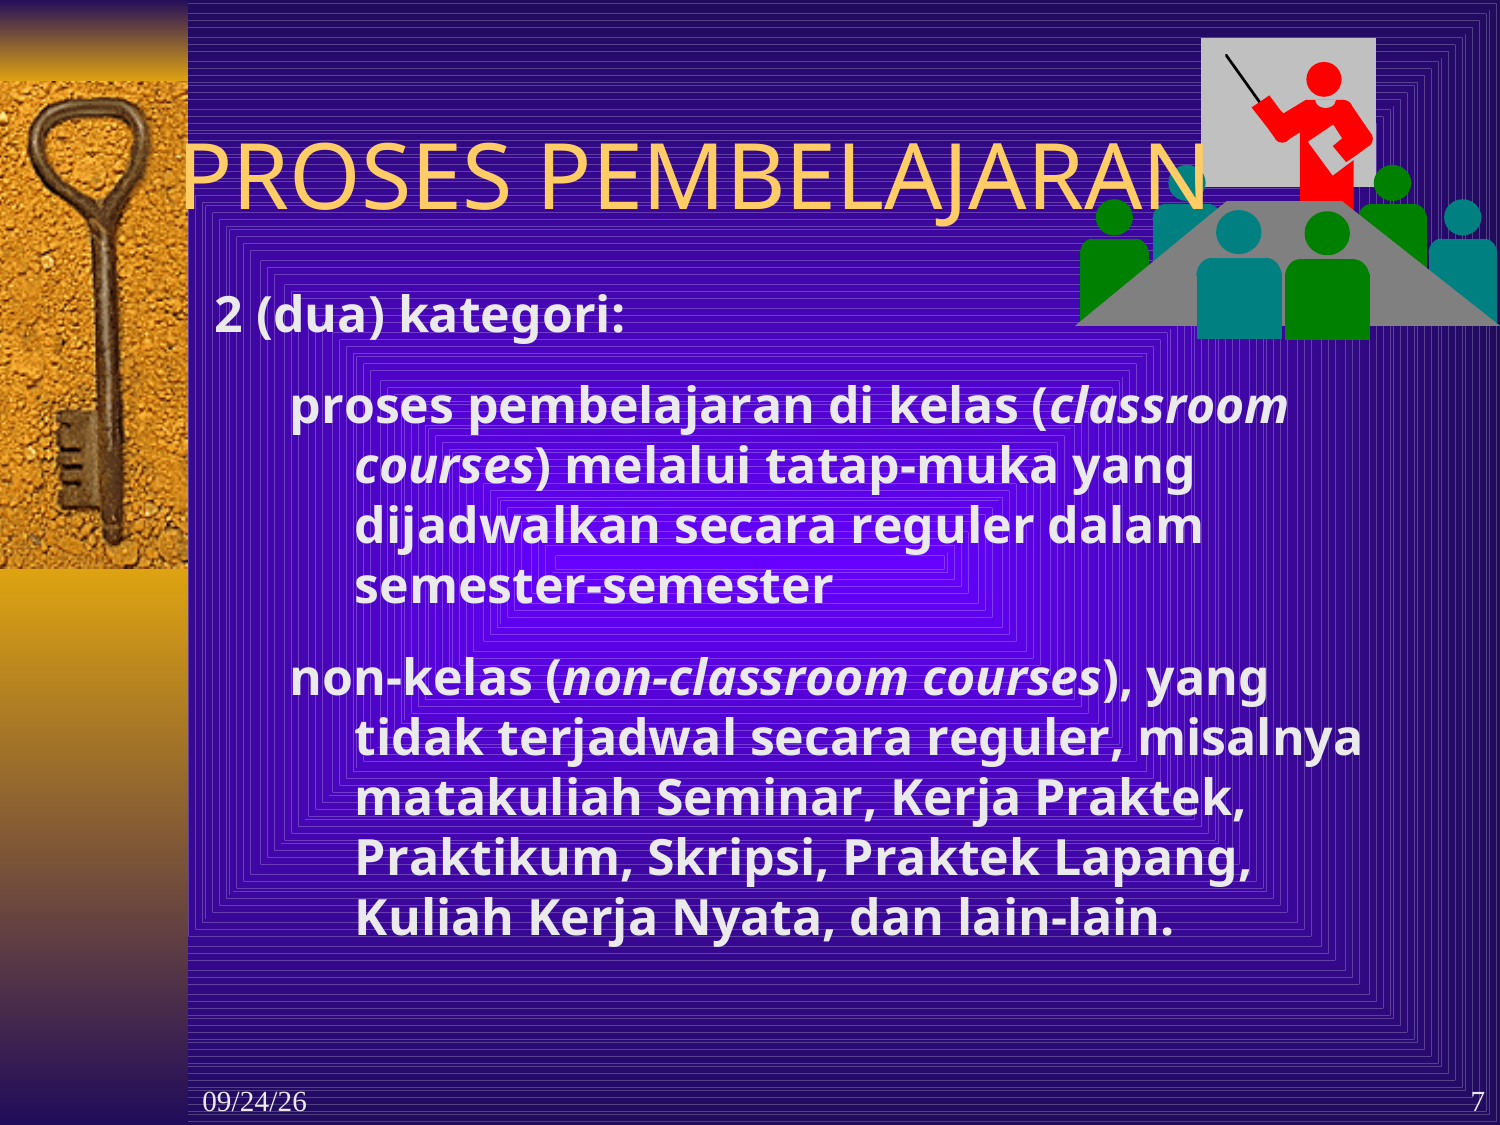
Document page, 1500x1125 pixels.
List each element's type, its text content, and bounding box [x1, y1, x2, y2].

title PROSES PEMBELAJARAN [162, 74, 1438, 273]
picture [1074, 37, 1500, 341]
text_box 2 (dua) kategori: proses pembelajaran di kelas (classroom courses) melalui tatap-muka yang dijadwalkan secara reguler dalam semester-semester non-kelas (non-classroom courses), yang tidak terjadwal secara reguler, misalnya matakuliah Seminar, Kerja Praktek, Praktikum, Skripsi, Praktek Lapang, Kuliah Kerja Nyata, dan lain-lain. [199, 274, 1413, 953]
picture [0, 81, 188, 569]
